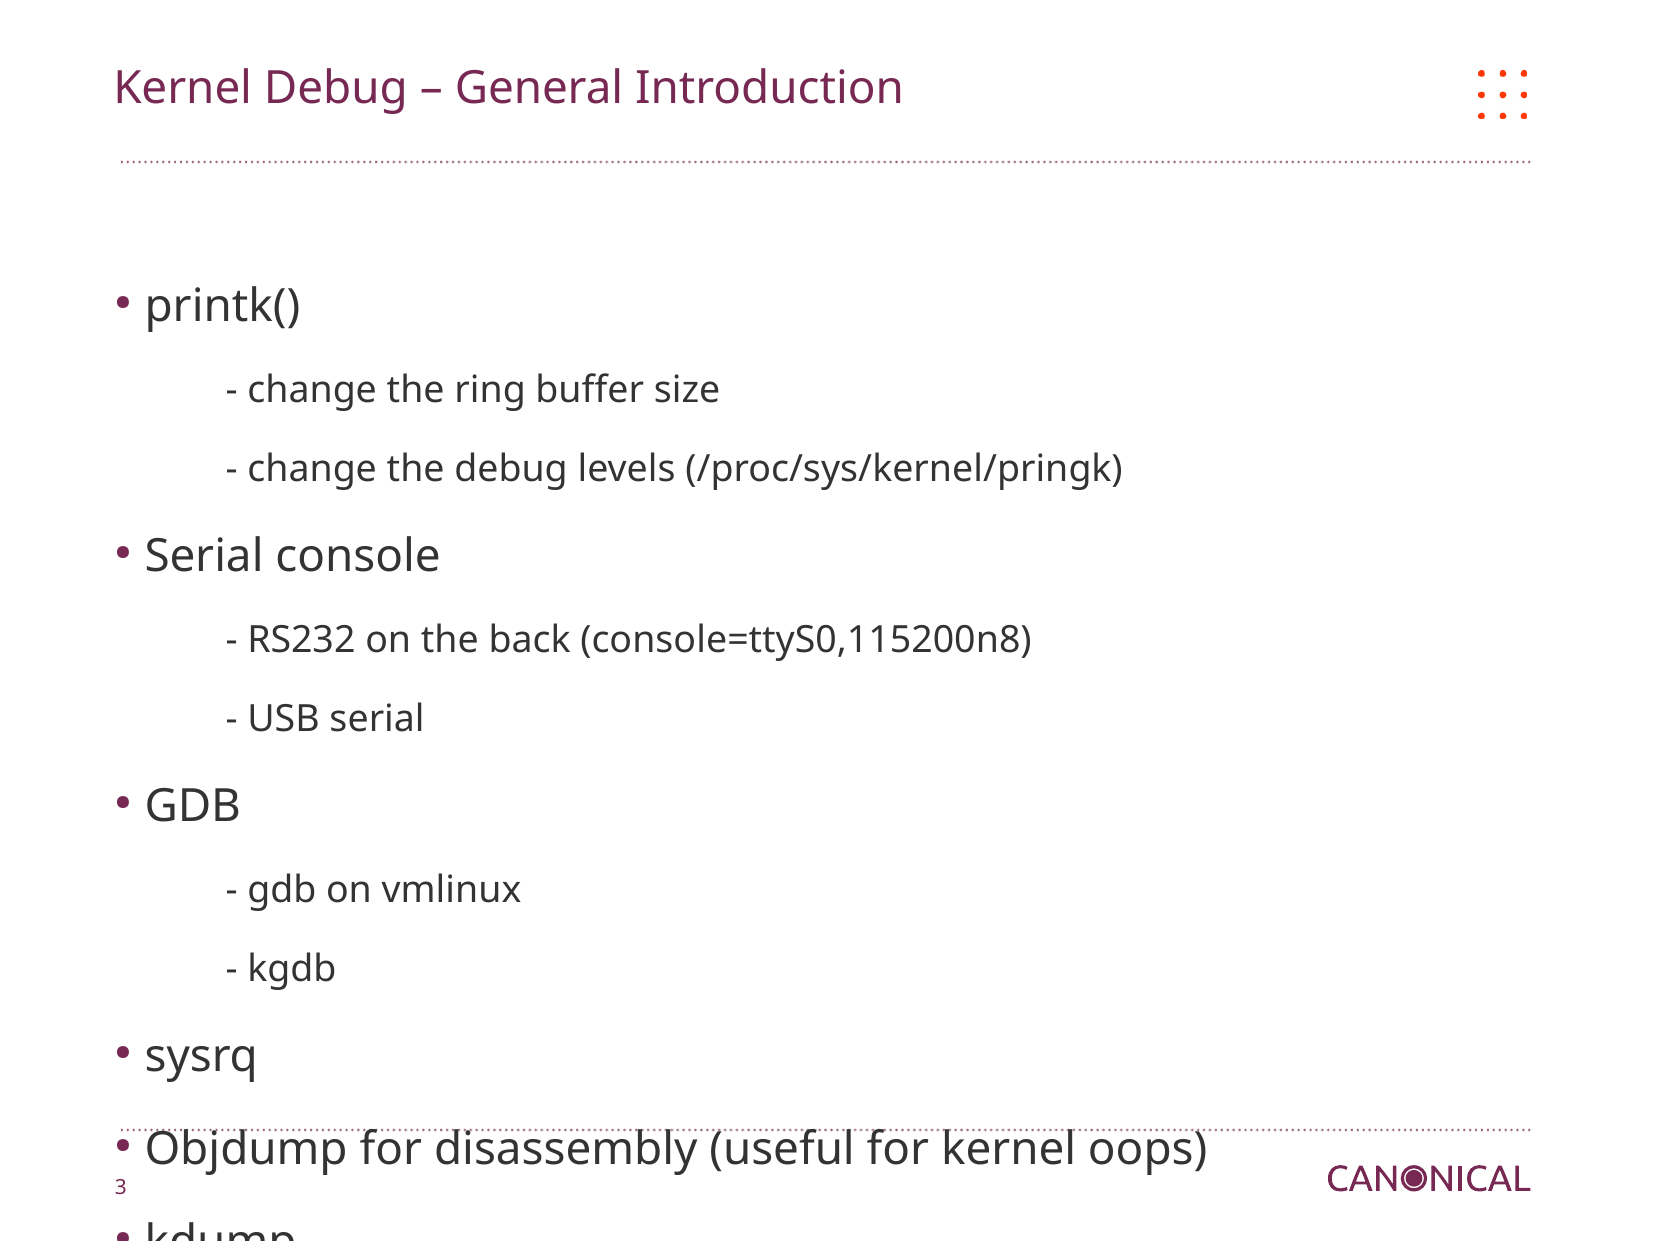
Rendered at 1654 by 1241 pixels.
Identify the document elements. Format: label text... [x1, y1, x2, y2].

picture [111, 159, 1533, 166]
picture [1478, 70, 1527, 119]
picture [111, 1127, 1533, 1134]
title Kernel Debug – General Introduction [113, 64, 1382, 107]
list printk() - change the ring buffer size - change the debug levels (/proc/sys/kernel/pringk) Serial console - RS232 on the back (console=ttyS0,115200n8) - USB serial GDB - gdb on vmlinux - kgdb sysrq Objdump for disassembly (useful for kernel oops) kdump [115, 256, 1540, 1109]
